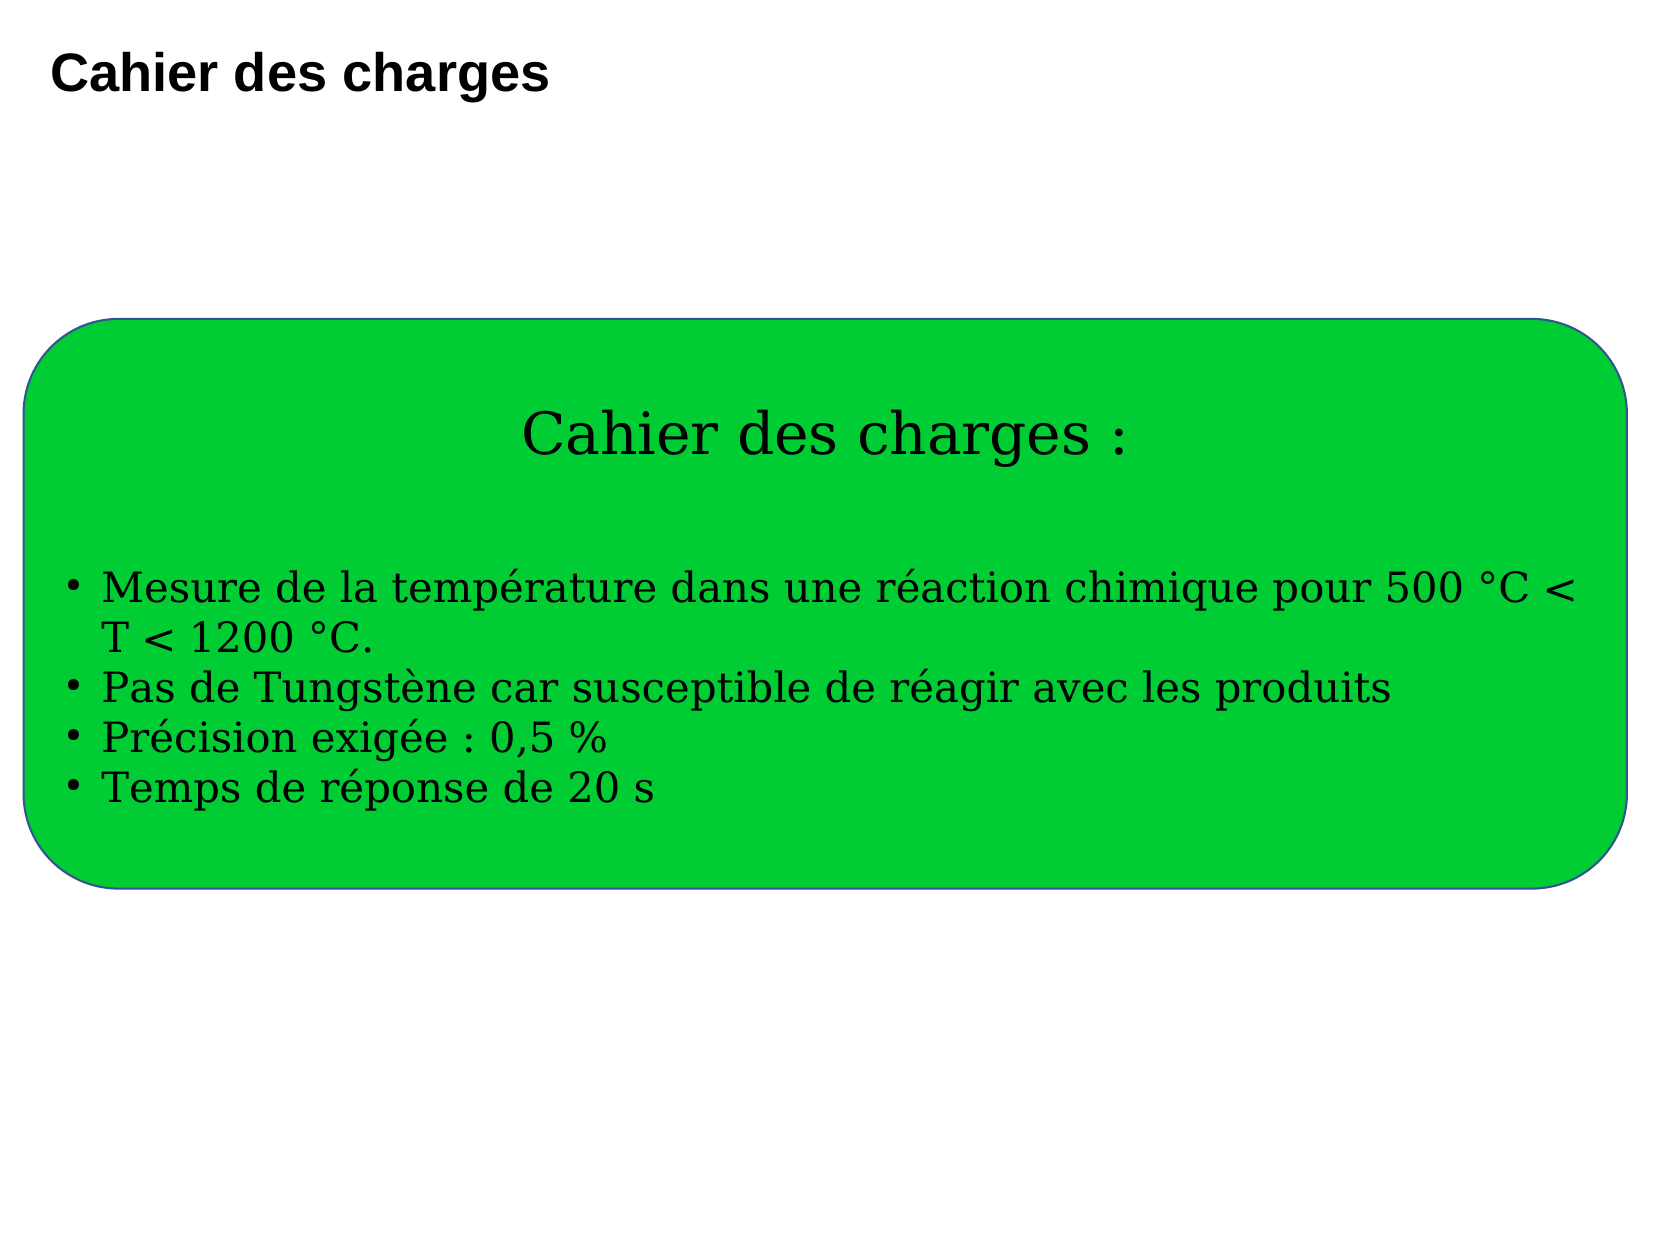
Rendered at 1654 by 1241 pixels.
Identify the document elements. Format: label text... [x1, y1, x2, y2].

text_box Cahier des charges [35, 35, 721, 113]
text_box Cahier des charges : Mesure de la température dans une réaction chimique pour 500 °C < T < 1200 °C. Pas de Tungstène car susceptible de réagir avec les produits Précision exigée : 0,5 % Temps de réponse de 20 s [23, 318, 1627, 889]
